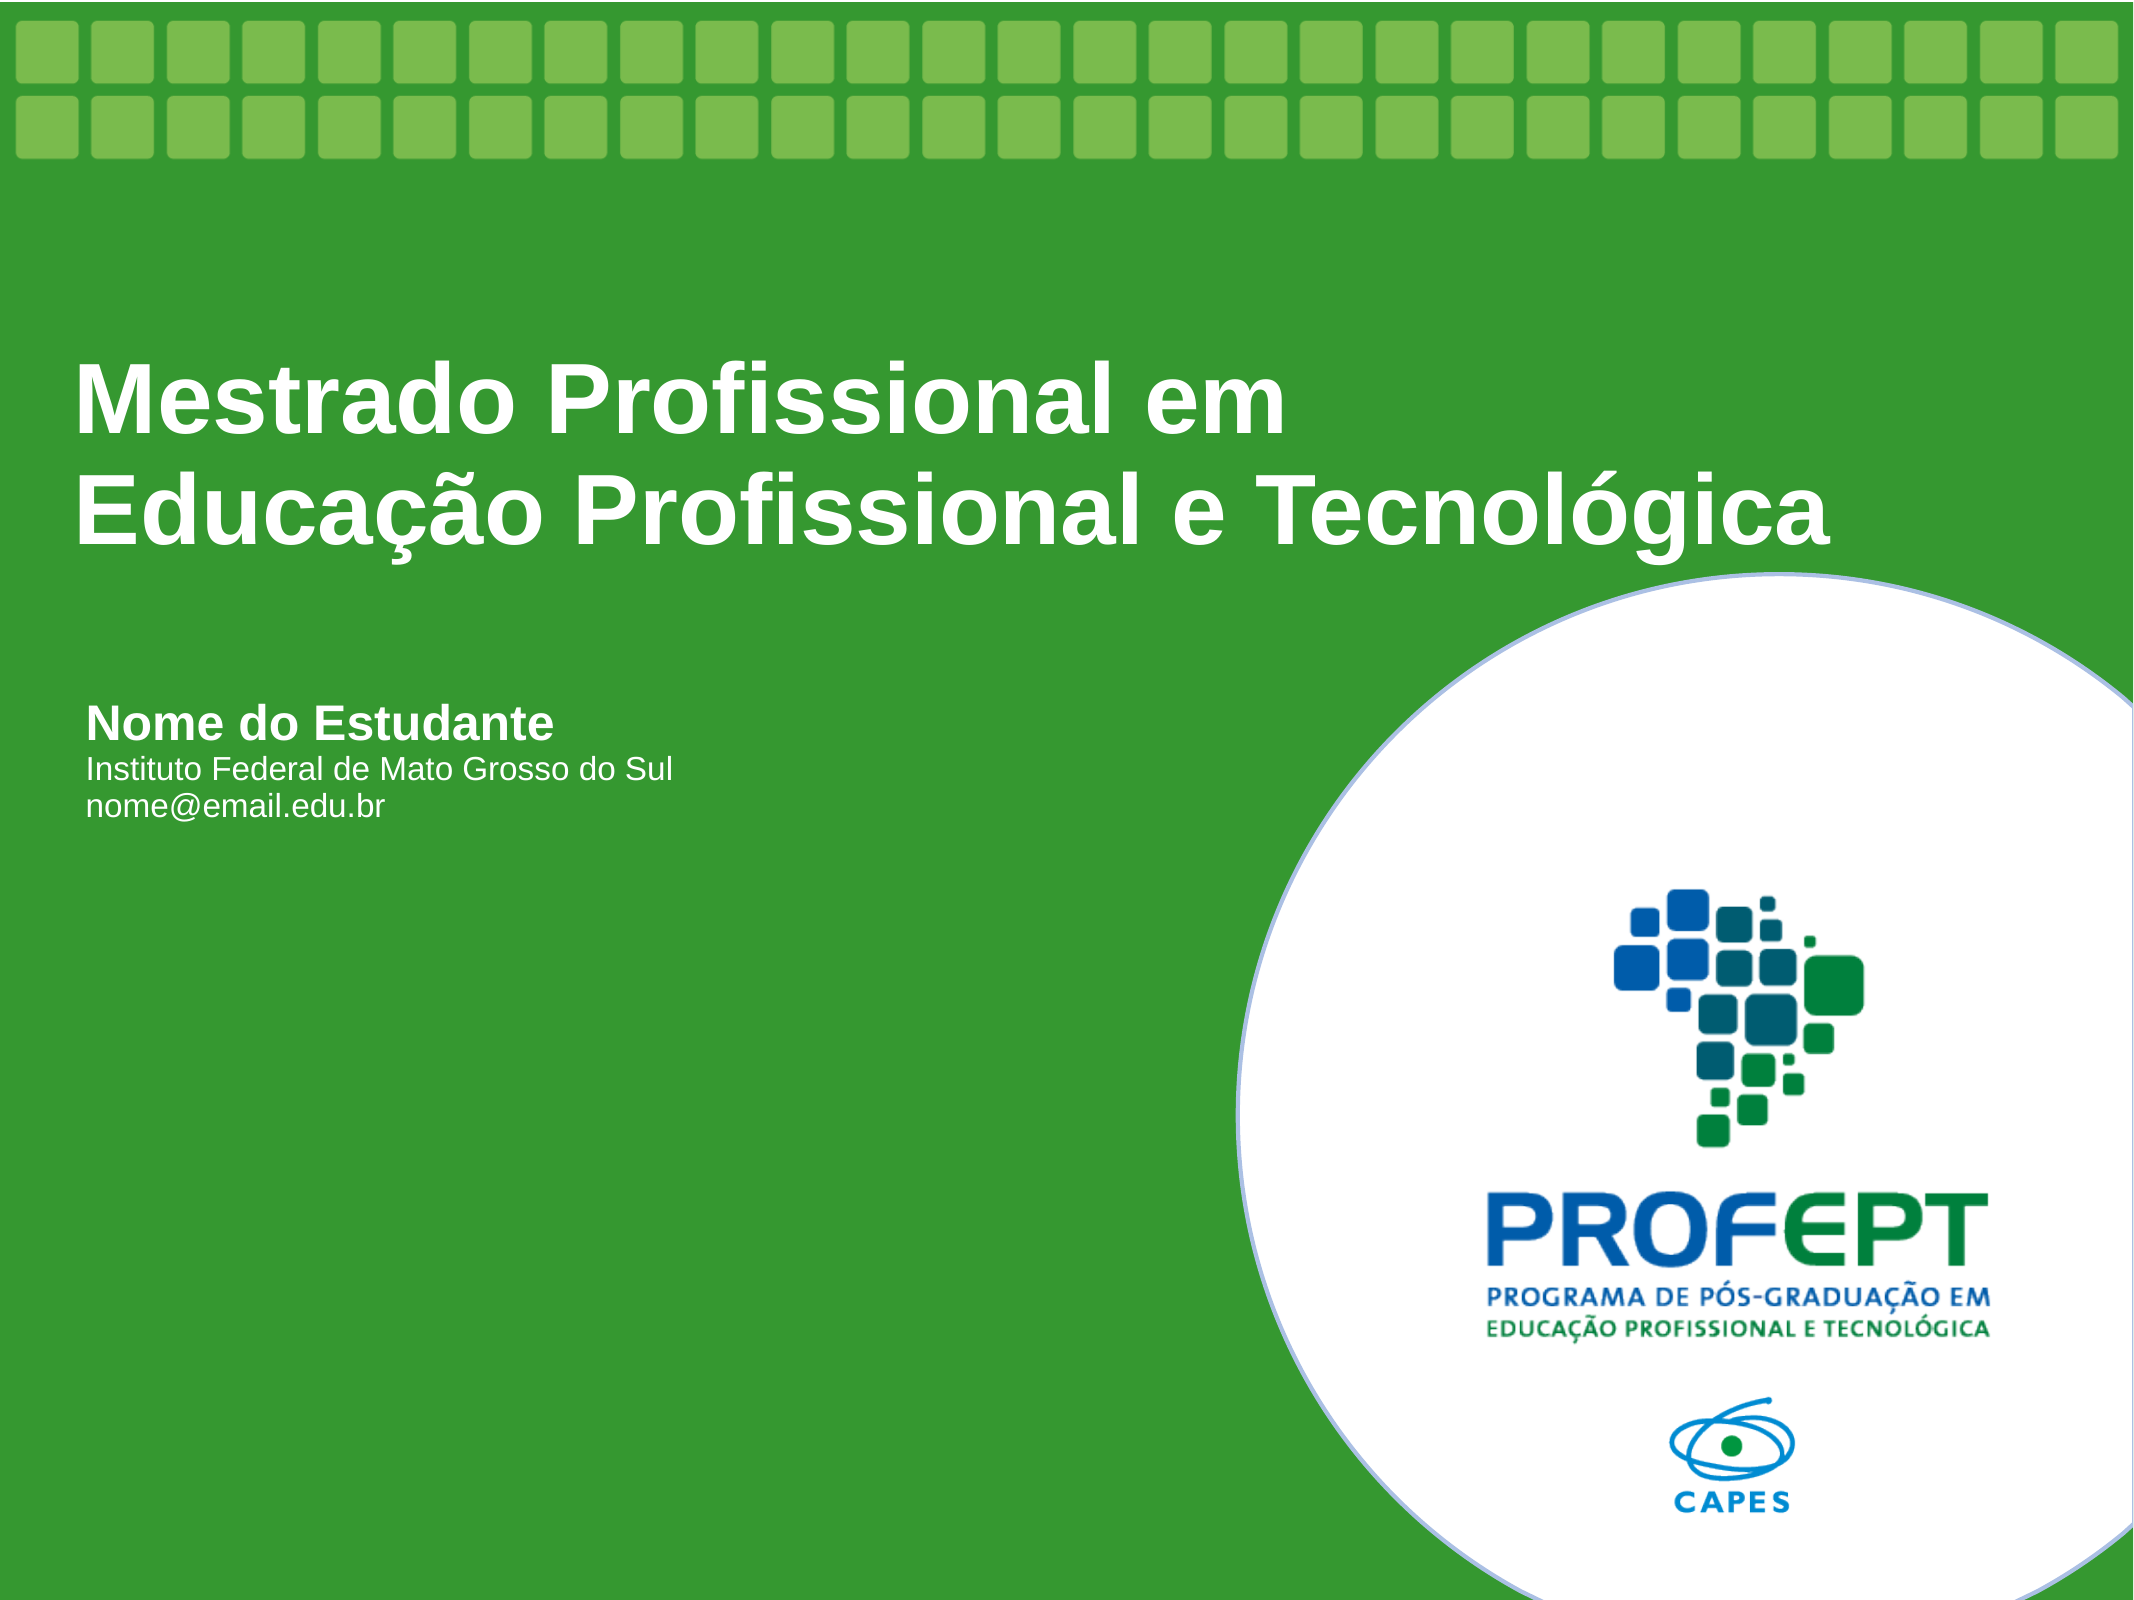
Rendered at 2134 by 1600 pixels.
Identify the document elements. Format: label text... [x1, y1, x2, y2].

picture [0, 2, 2134, 1600]
picture [1399, 776, 2079, 1521]
text_box [1237, 574, 2134, 1600]
text_box Nome do Estudante Instituto Federal de Mato Grosso do Sul nome@email.edu.br [71, 685, 1133, 932]
text_box Mestrado Profissional em Educação Profissional e Tecnológica [59, 331, 1932, 438]
picture [2022, 1525, 2134, 1600]
